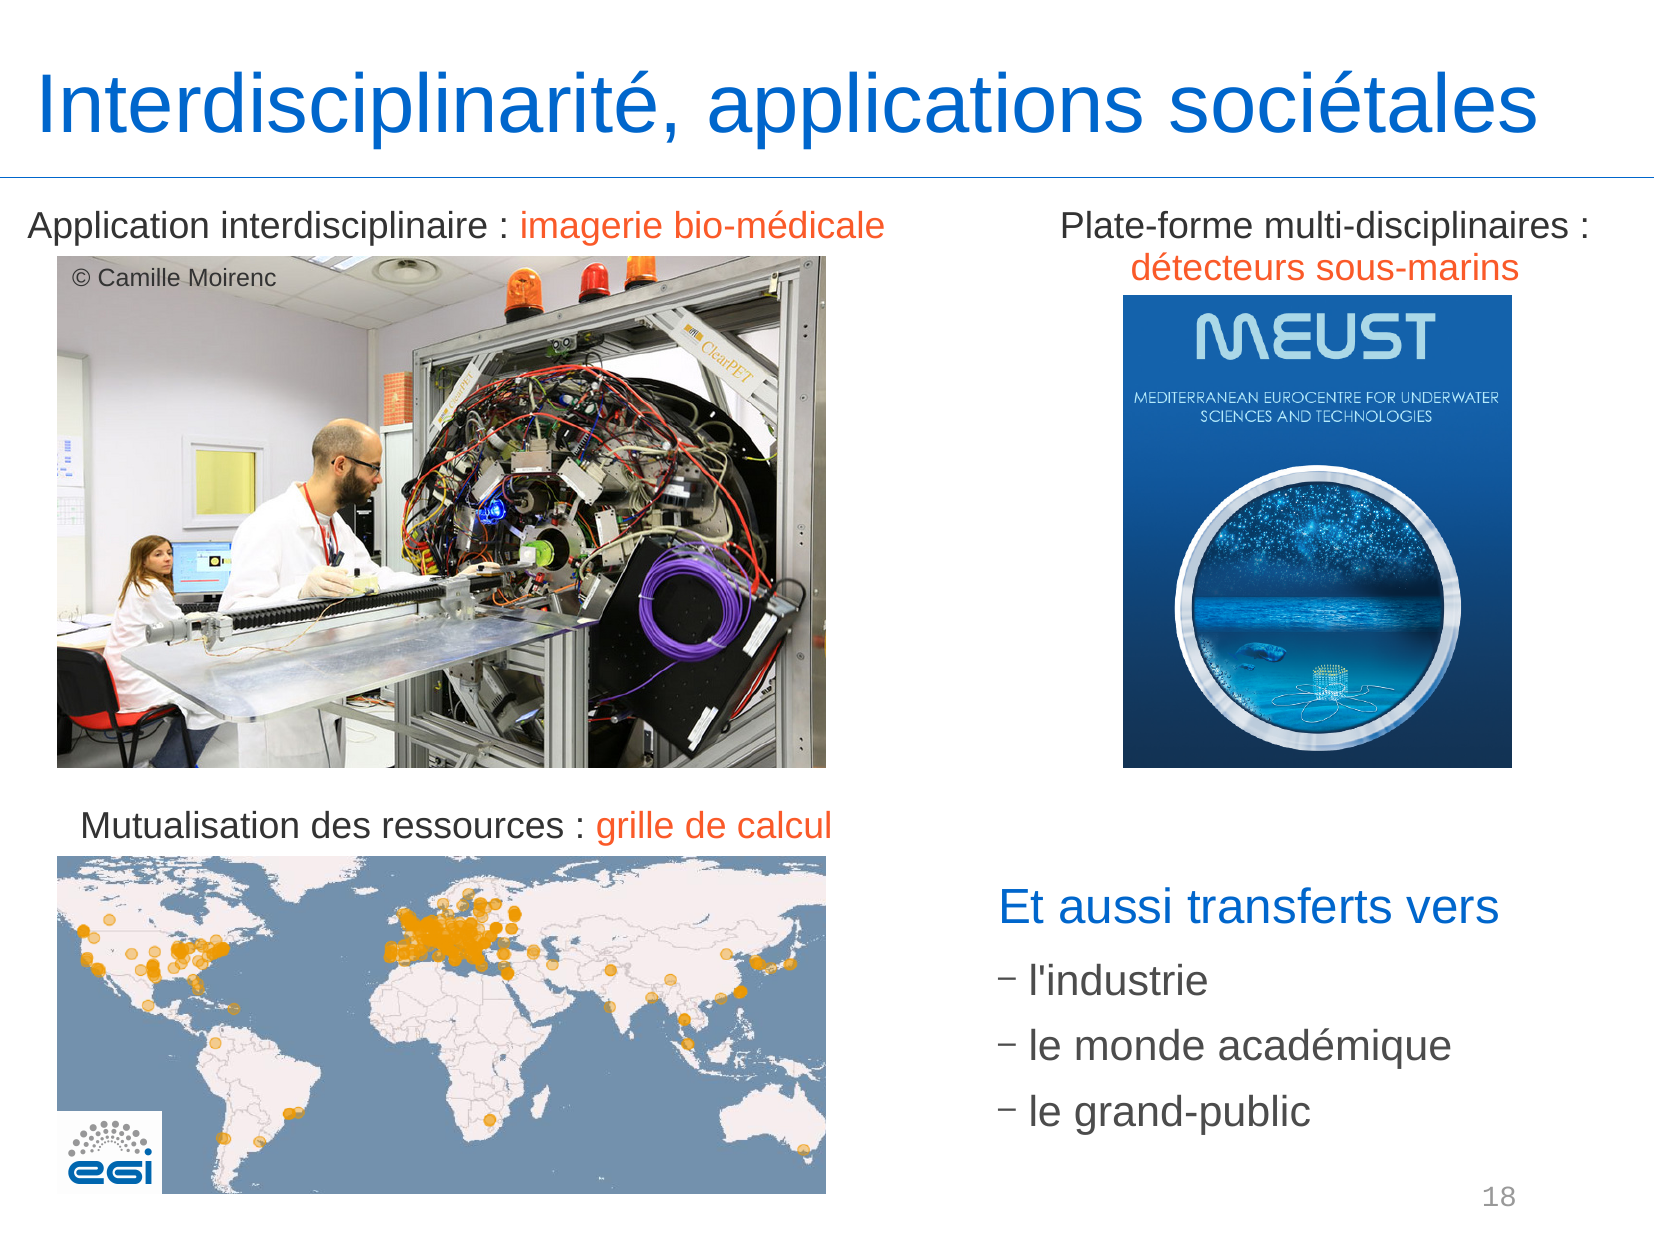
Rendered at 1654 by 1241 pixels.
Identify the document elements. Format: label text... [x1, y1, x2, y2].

text_box Application interdisciplinaire : imagerie bio-médicale [12, 197, 901, 254]
picture [1123, 296, 1512, 768]
title Interdisciplinarité, applications sociétales [35, 29, 1589, 178]
text_box Plate-forme multi-disciplinaires : détecteurs sous-marins [1045, 197, 1606, 296]
picture [57, 856, 826, 1194]
text_box Mutualisation des ressources : grille de calcul [65, 797, 848, 855]
list Et aussi transferts vers l'industrie le monde académique le grand-public [998, 879, 1530, 1140]
picture [57, 256, 826, 768]
